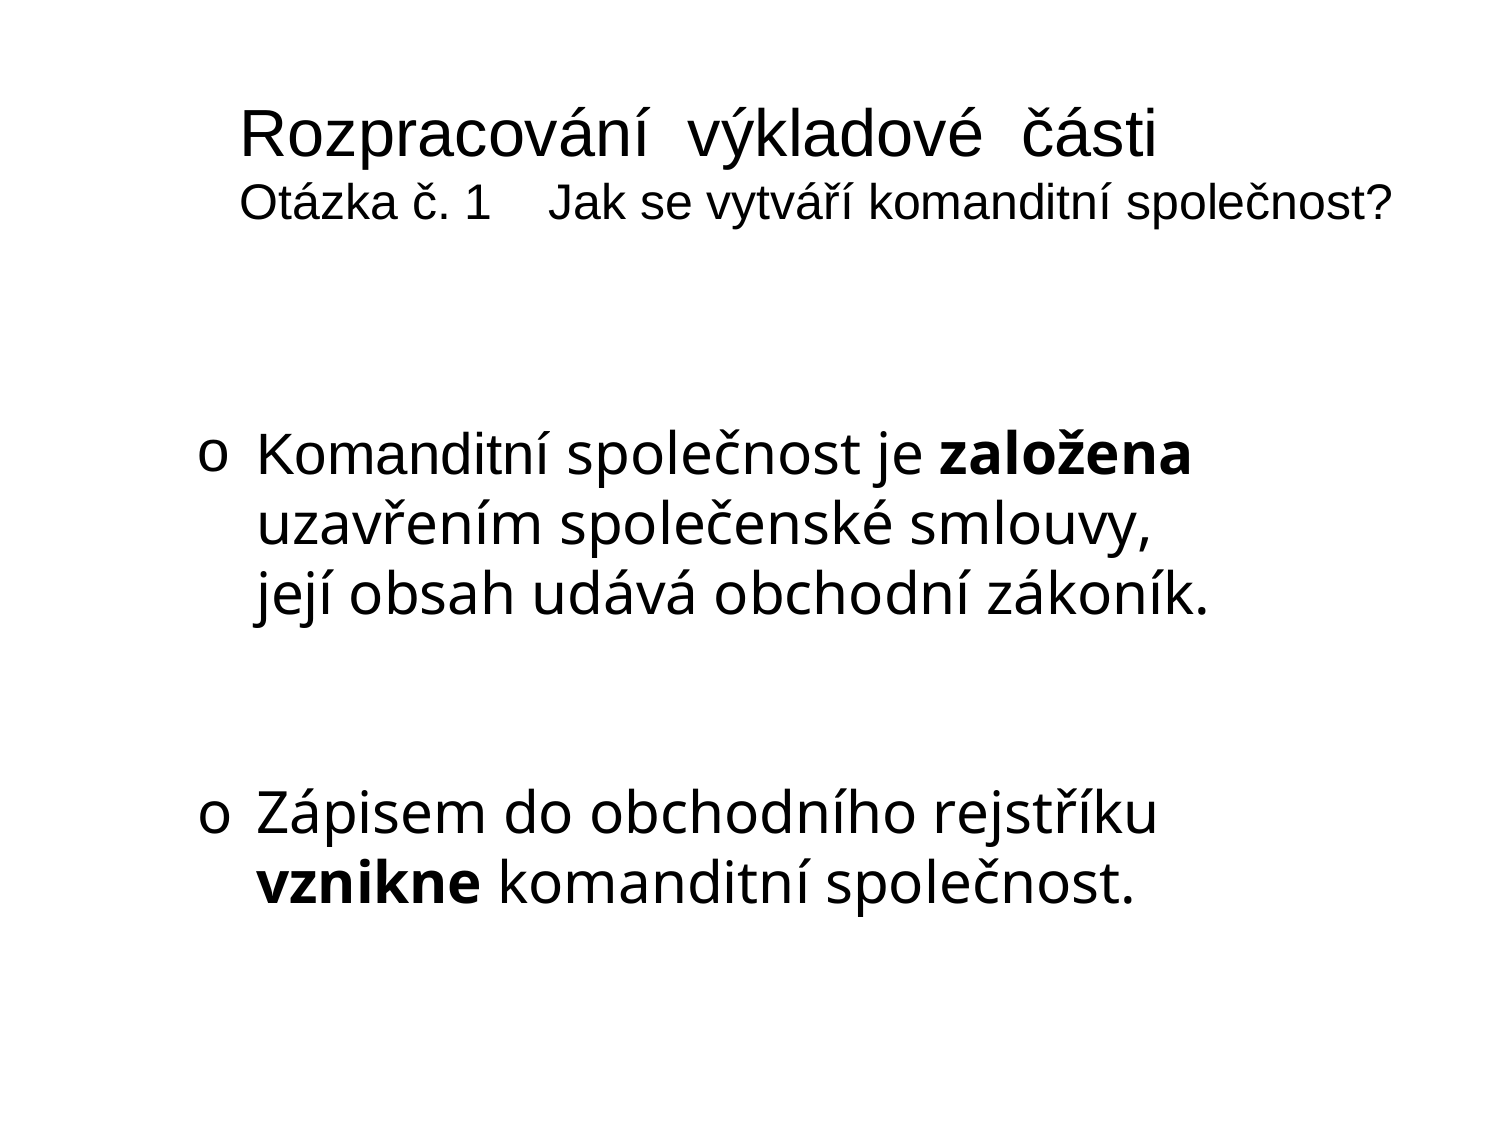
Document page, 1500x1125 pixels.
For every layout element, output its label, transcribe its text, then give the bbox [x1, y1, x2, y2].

text_box Komanditní společnost je založena uzavřením společenské smlouvy, její obsah udává obchodní zákoník. Zápisem do obchodního rejstříku vznikne komanditní společnost. [183, 408, 1388, 924]
title Rozpracování výkladové části Otázka č. 1 Jak se vytváří komanditní společnost? [224, 49, 1425, 237]
